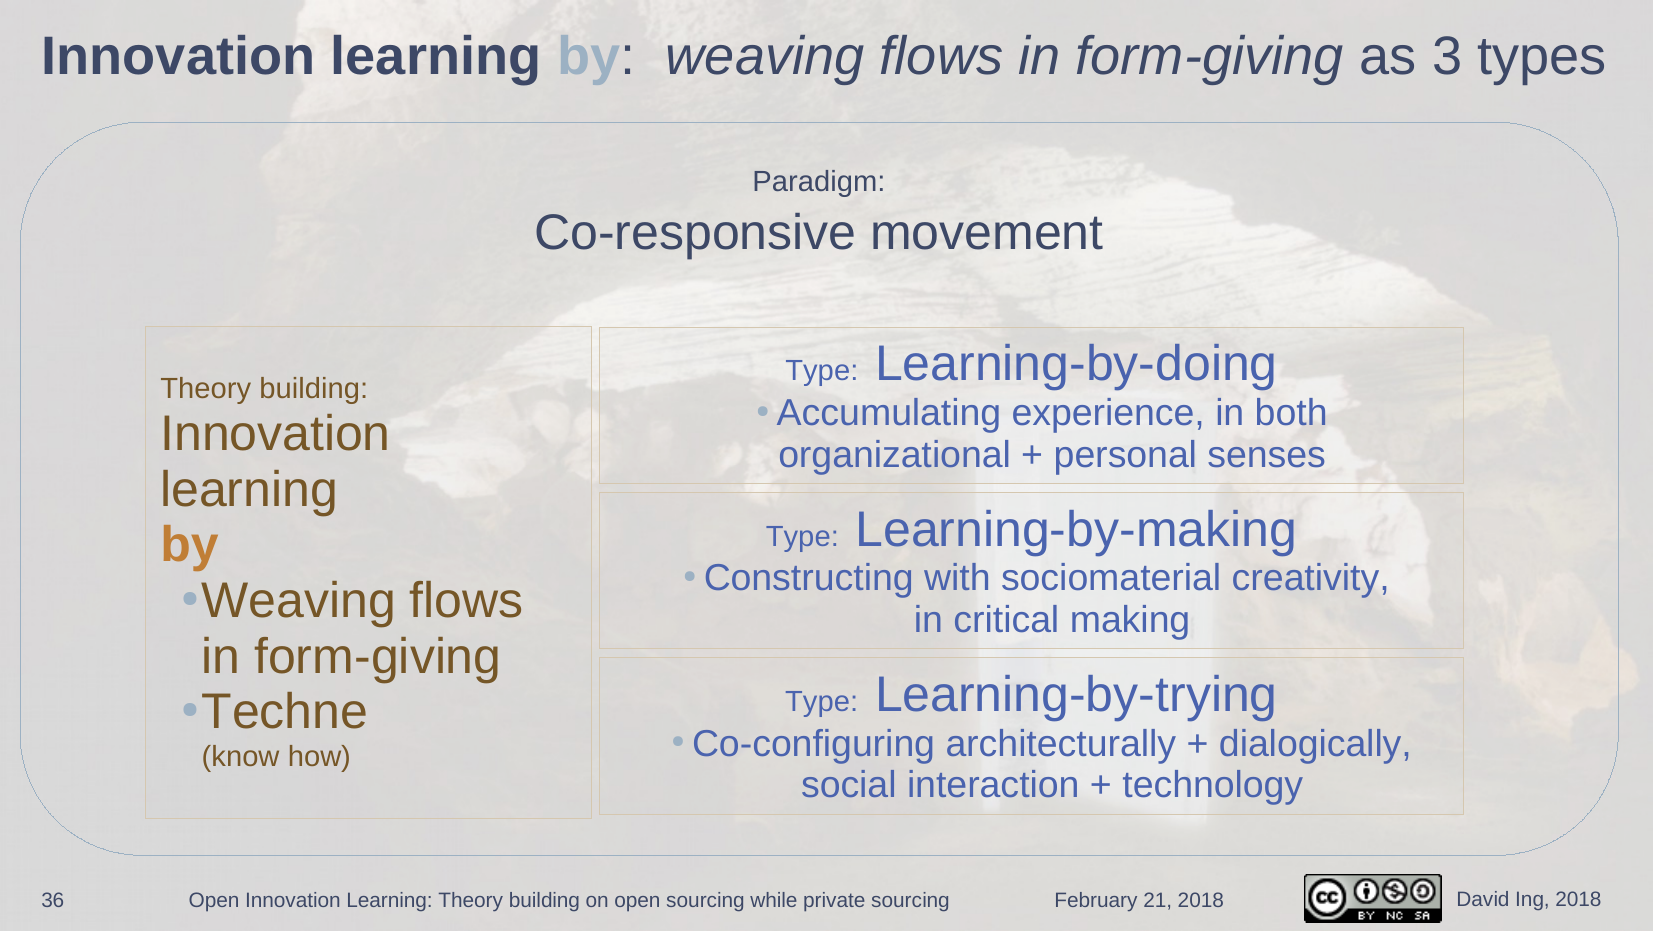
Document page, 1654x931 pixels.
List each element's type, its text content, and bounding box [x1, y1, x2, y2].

text_box Type: Learning-by-making Constructing with sociomaterial creativity, in critical making [599, 492, 1464, 649]
text_box Type: Learning-by-trying Co-configuring architecturally + dialogically, social interaction + technology [599, 657, 1464, 815]
text_box Theory building: Innovation learning by Weaving flows in form-giving Techne (know how) [145, 326, 592, 819]
picture [1304, 874, 1442, 923]
text_box Type: Learning-by-doing Accumulating experience, in both organizational + personal senses [599, 327, 1464, 484]
table_cell 4. [0, 0, 1653, 931]
title Innovation learning by: weaving flows in form-giving as 3 types [41, 30, 1613, 126]
text_box Paradigm: Co-responsive movement [20, 122, 1619, 856]
